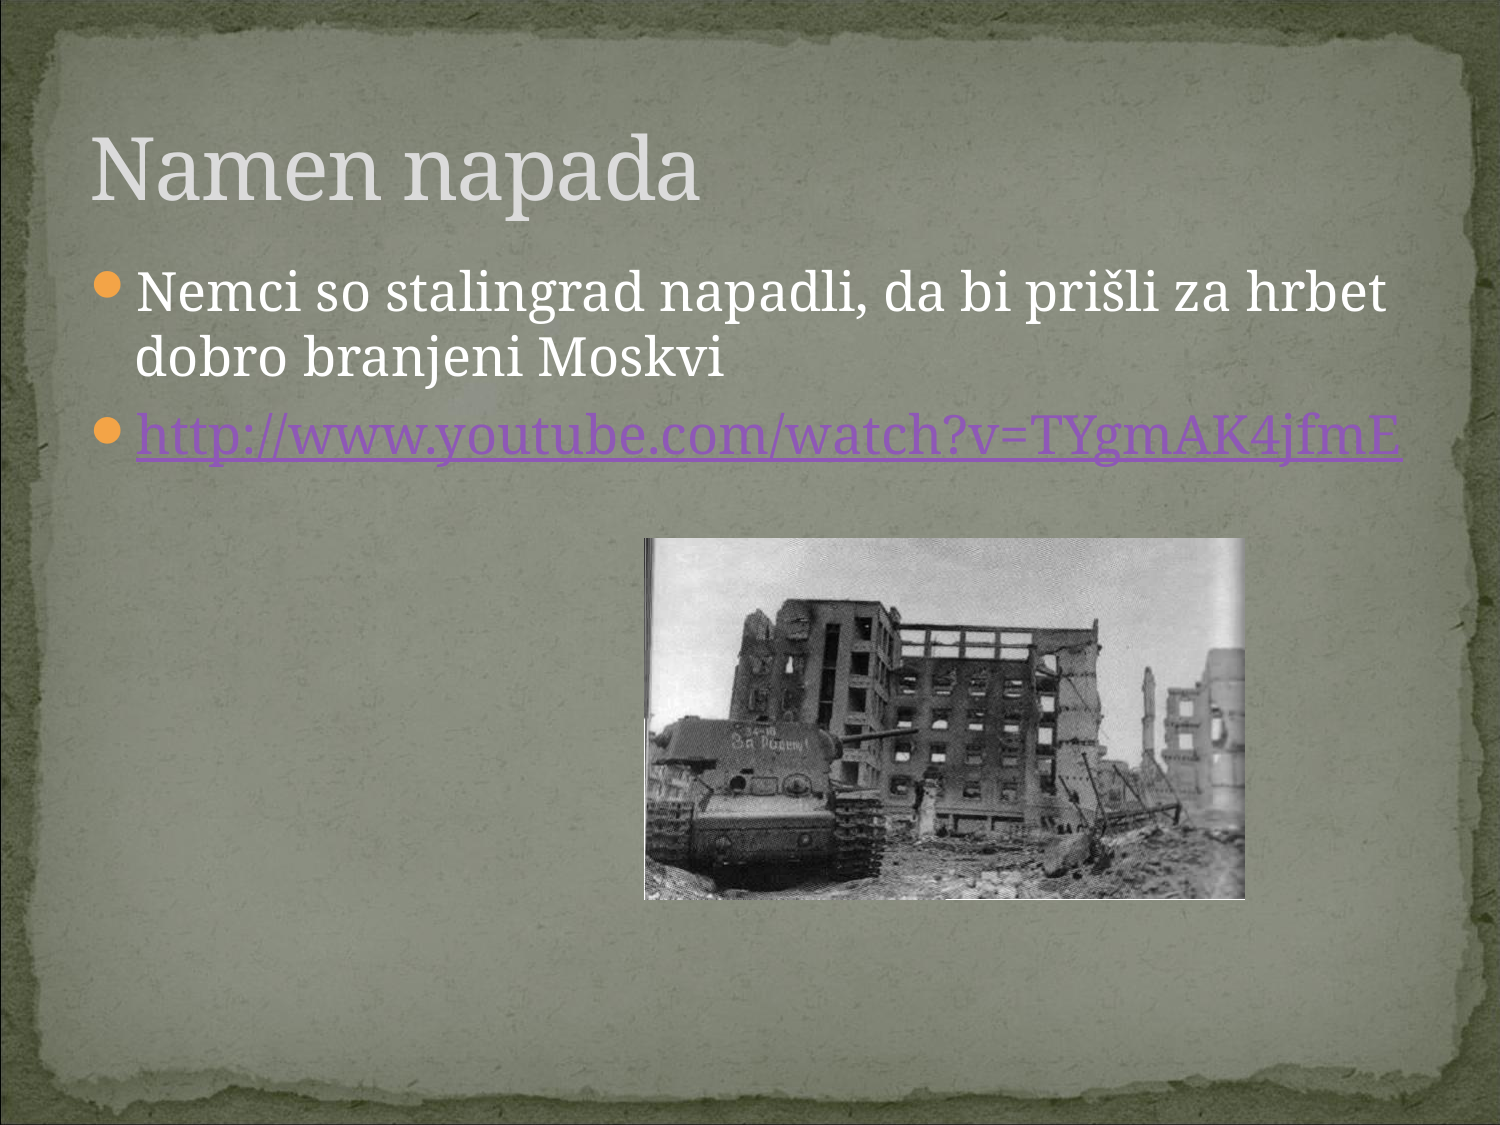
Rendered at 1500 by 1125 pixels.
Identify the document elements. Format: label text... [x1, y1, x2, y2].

picture [0, 0, 1500, 1125]
title Namen napada [75, 24, 1425, 225]
list Nemci so stalingrad napadli, da bi prišli za hrbet dobro branjeni Moskvi http://www.youtube.com/watch?v=TYgmAK4jfmE [75, 249, 1425, 1000]
